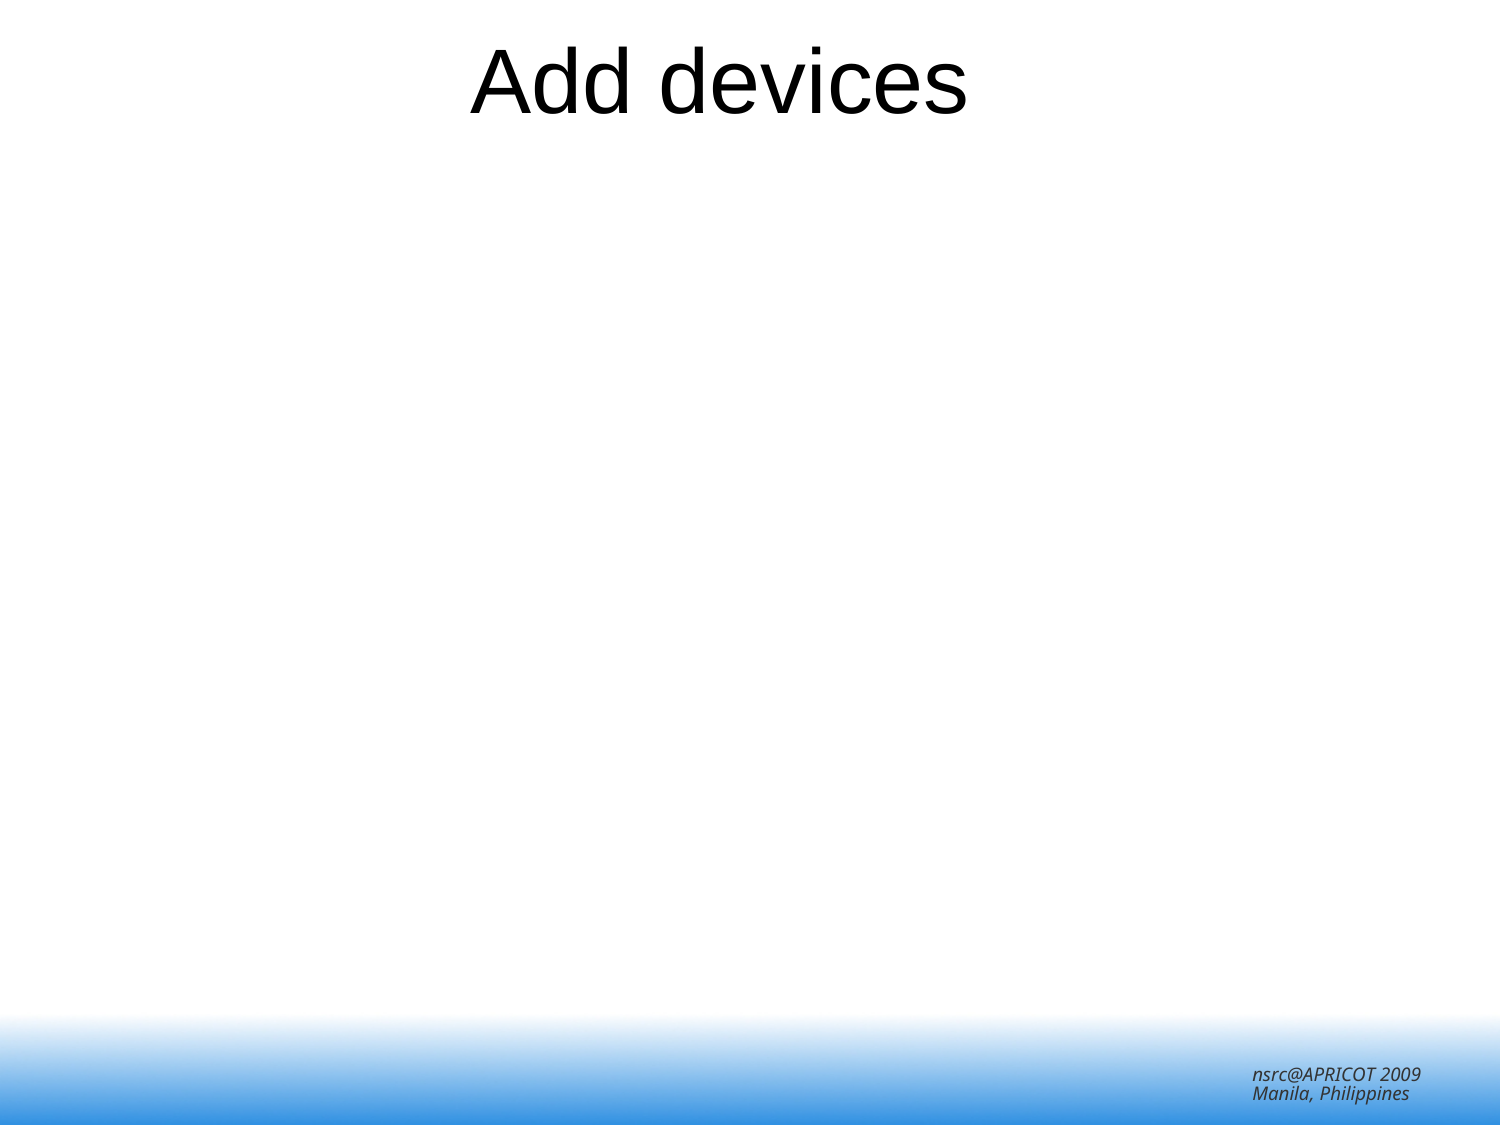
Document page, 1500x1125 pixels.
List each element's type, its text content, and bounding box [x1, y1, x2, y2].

picture [0, 138, 1500, 1125]
title Add devices [45, 17, 1396, 146]
